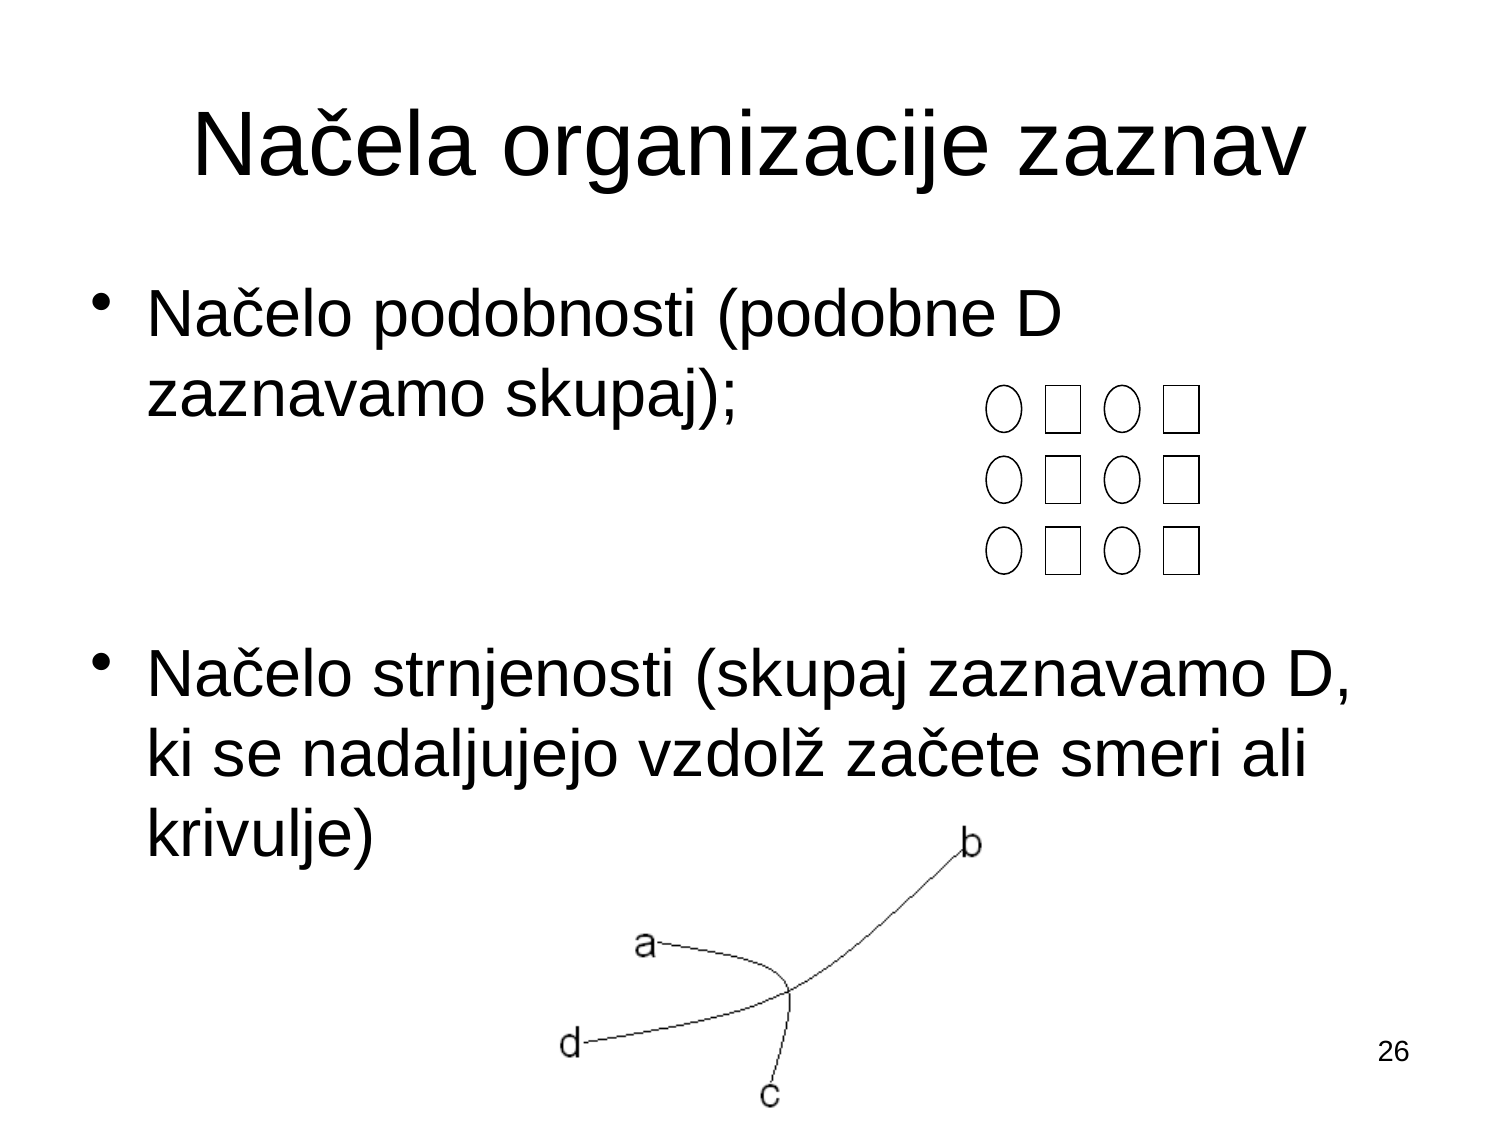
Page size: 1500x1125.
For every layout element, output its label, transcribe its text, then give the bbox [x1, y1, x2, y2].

list Načelo podobnosti (podobne D zaznavamo skupaj); Načelo strnjenosti (skupaj zaznavamo D, ki se nadaljujejo vzdolž začete smeri ali krivulje) [75, 262, 1425, 1005]
text_box [1104, 456, 1140, 504]
text_box [1045, 527, 1081, 575]
slide_number <number> [1074, 1024, 1425, 1103]
text_box [1045, 456, 1081, 504]
text_box [986, 527, 1022, 575]
text_box [1104, 385, 1140, 433]
text_box [1163, 527, 1199, 575]
text_box [1163, 456, 1199, 504]
text_box [986, 456, 1022, 504]
picture [537, 812, 1010, 1125]
text_box [1104, 527, 1140, 575]
text_box [1045, 385, 1081, 433]
text_box [986, 385, 1022, 433]
title Načela organizacije zaznav [75, 45, 1425, 233]
text_box [1163, 385, 1199, 433]
